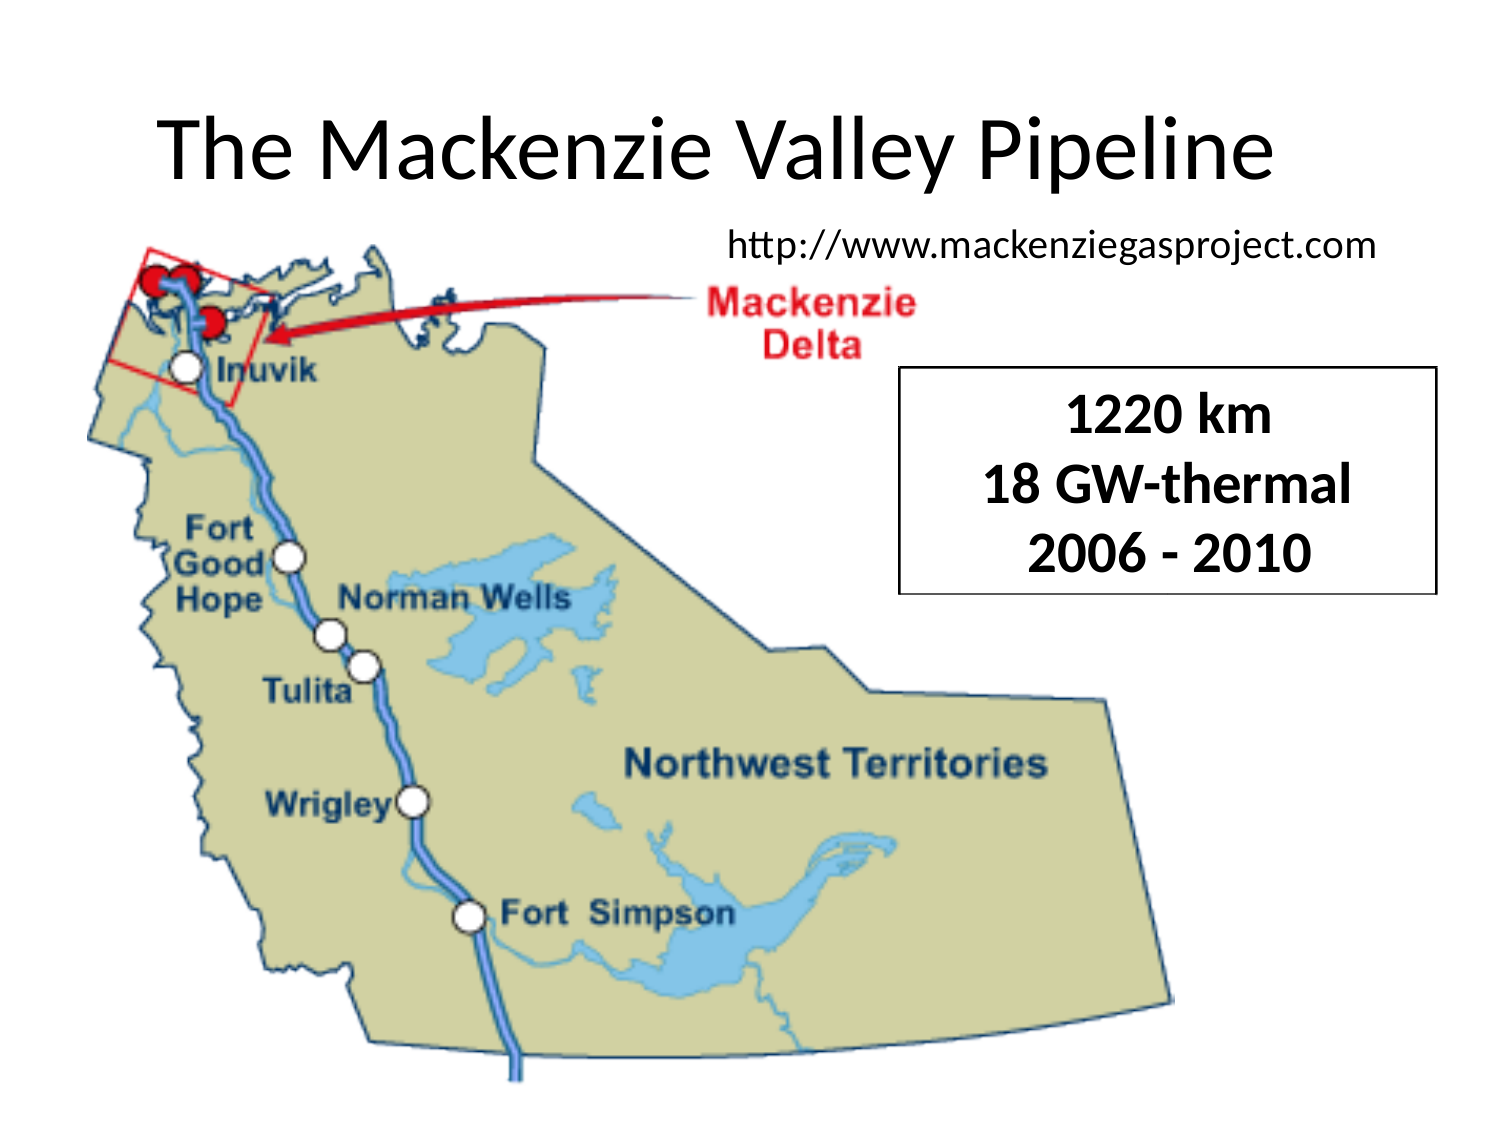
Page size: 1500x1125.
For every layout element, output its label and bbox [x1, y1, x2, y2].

picture [50, 50, 1438, 1092]
